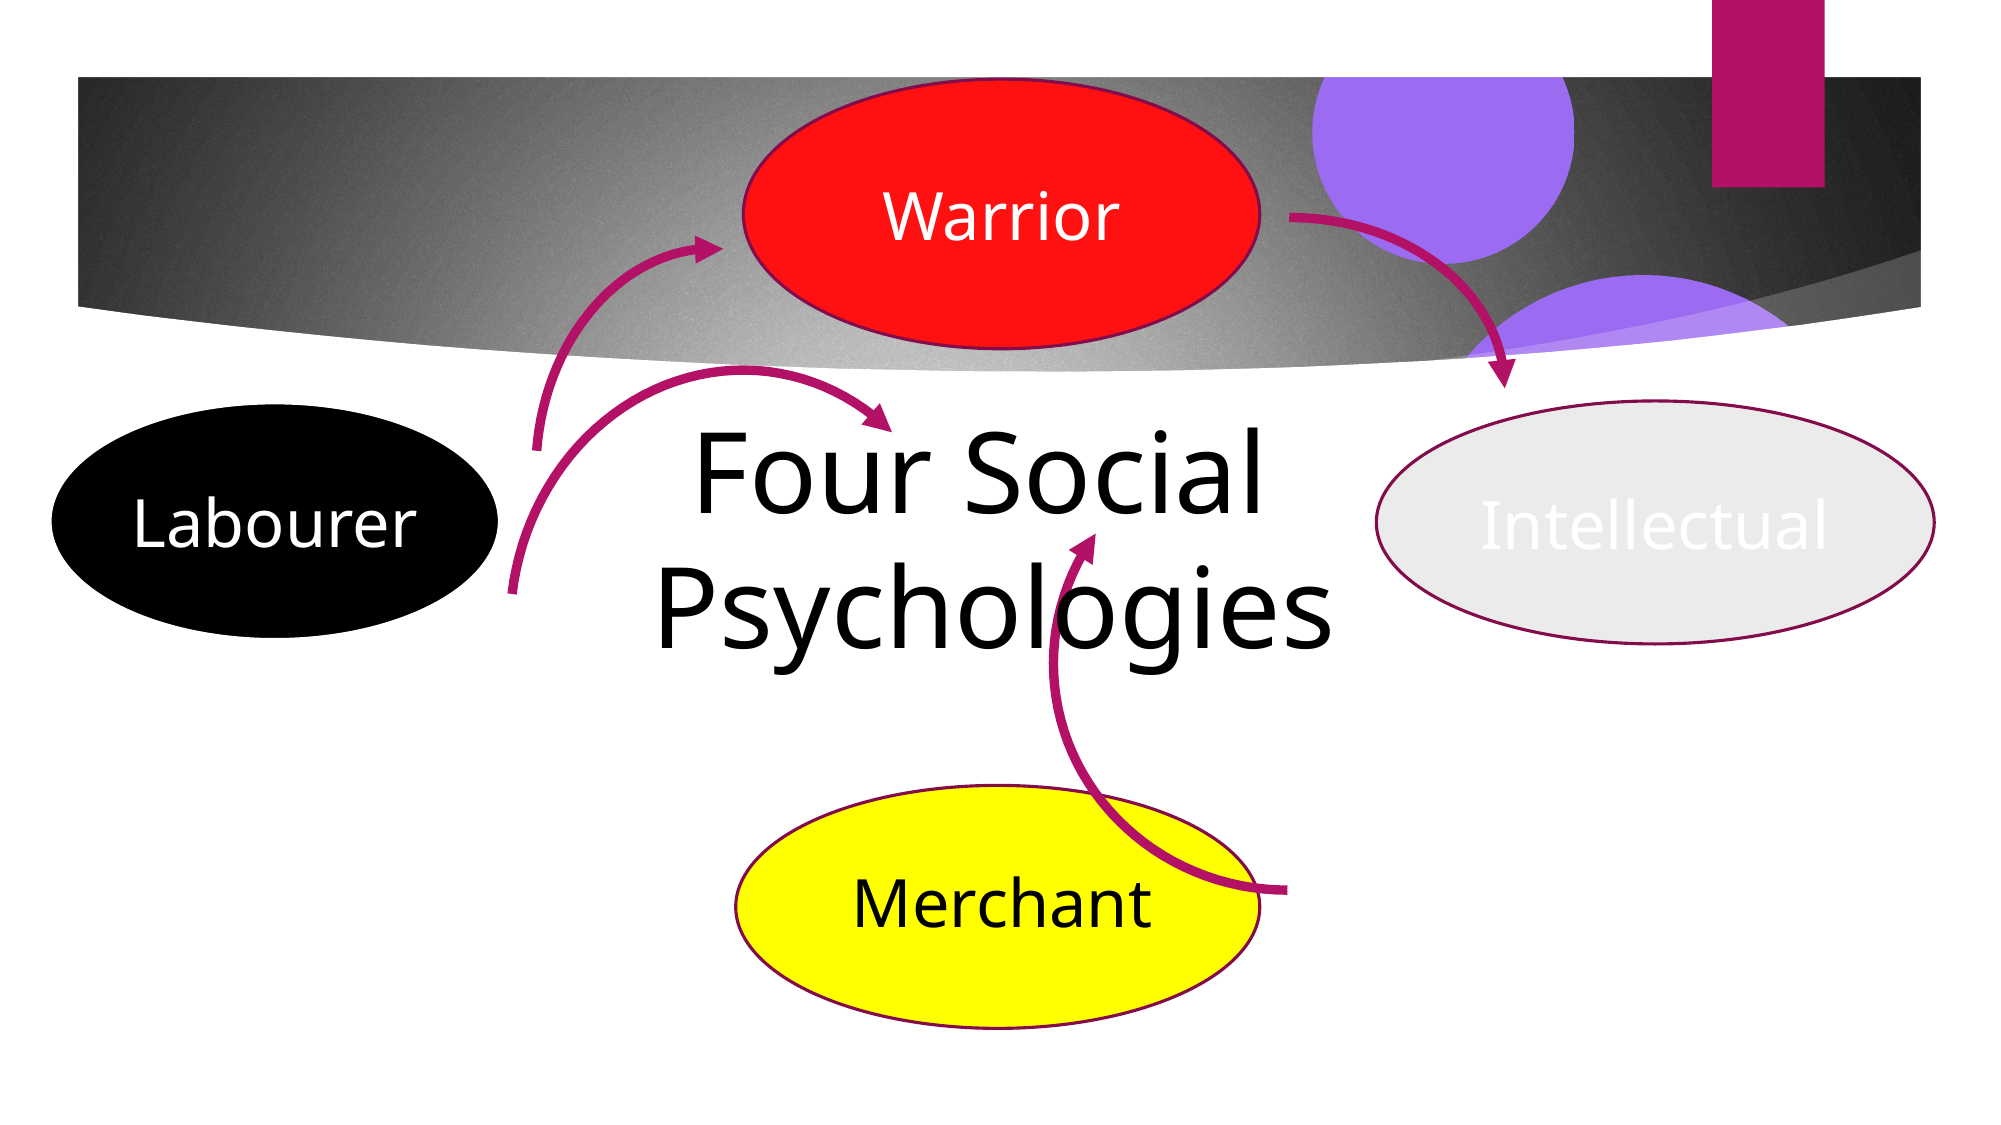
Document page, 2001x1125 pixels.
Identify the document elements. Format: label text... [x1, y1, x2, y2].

text_box Labourer [46, 399, 503, 643]
text_box [735, 785, 1260, 1029]
text_box Intellectual [1386, 400, 1935, 644]
picture [79, 78, 1488, 371]
text_box [1104, 795, 1255, 883]
text_box Warrior [743, 79, 1260, 349]
text_box Four Social Psychologies [602, 393, 1386, 679]
picture [1446, 78, 1920, 327]
text_box Merchant [837, 852, 1221, 948]
